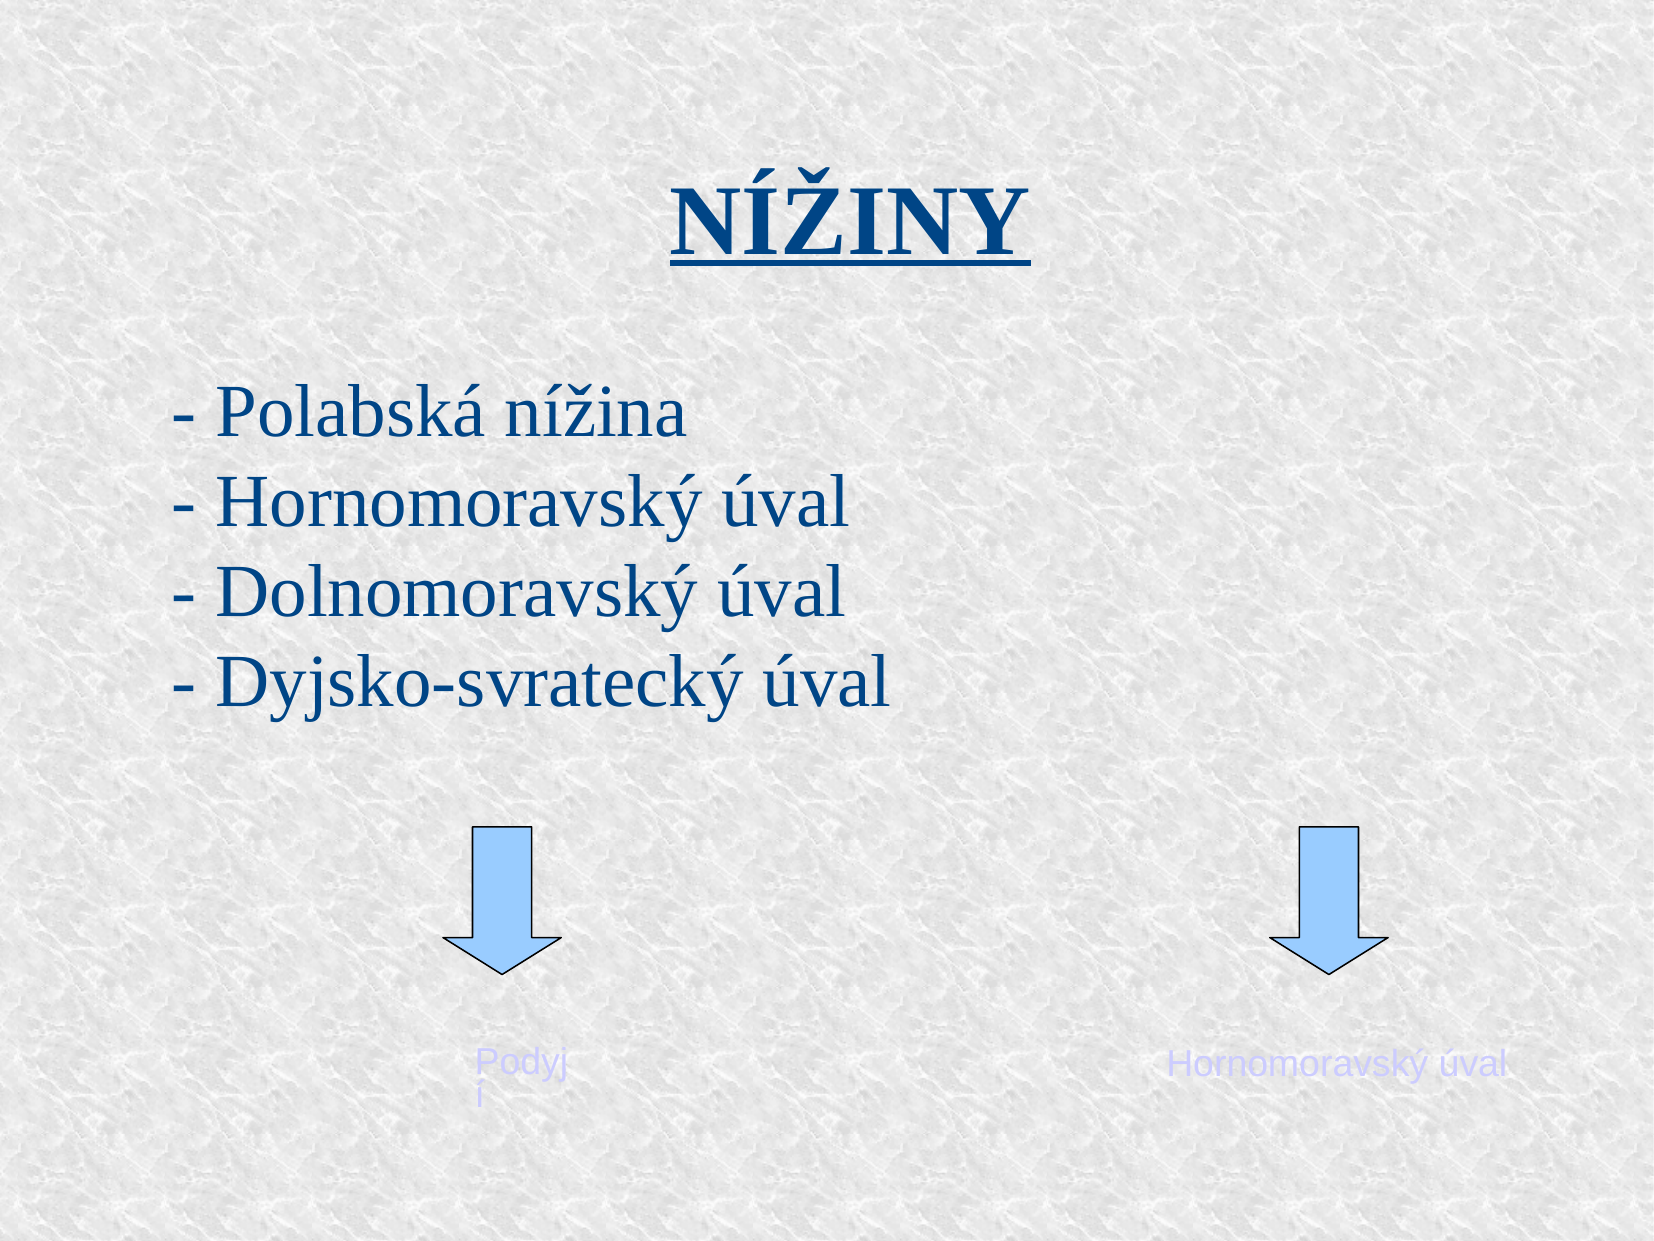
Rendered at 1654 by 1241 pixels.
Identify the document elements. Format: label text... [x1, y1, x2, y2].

text_box - Polabská nížina - Hornomoravský úval - Dolnomoravský úval - Dyjsko-svratecký úval [156, 354, 1063, 730]
text_box NÍŽINY [106, 117, 1595, 325]
text_box [1269, 826, 1389, 975]
text_box Hornomoravský úval [1151, 1035, 1523, 1093]
picture [0, 0, 1654, 1241]
text_box Podyjí [459, 1033, 591, 1105]
text_box [442, 826, 562, 975]
